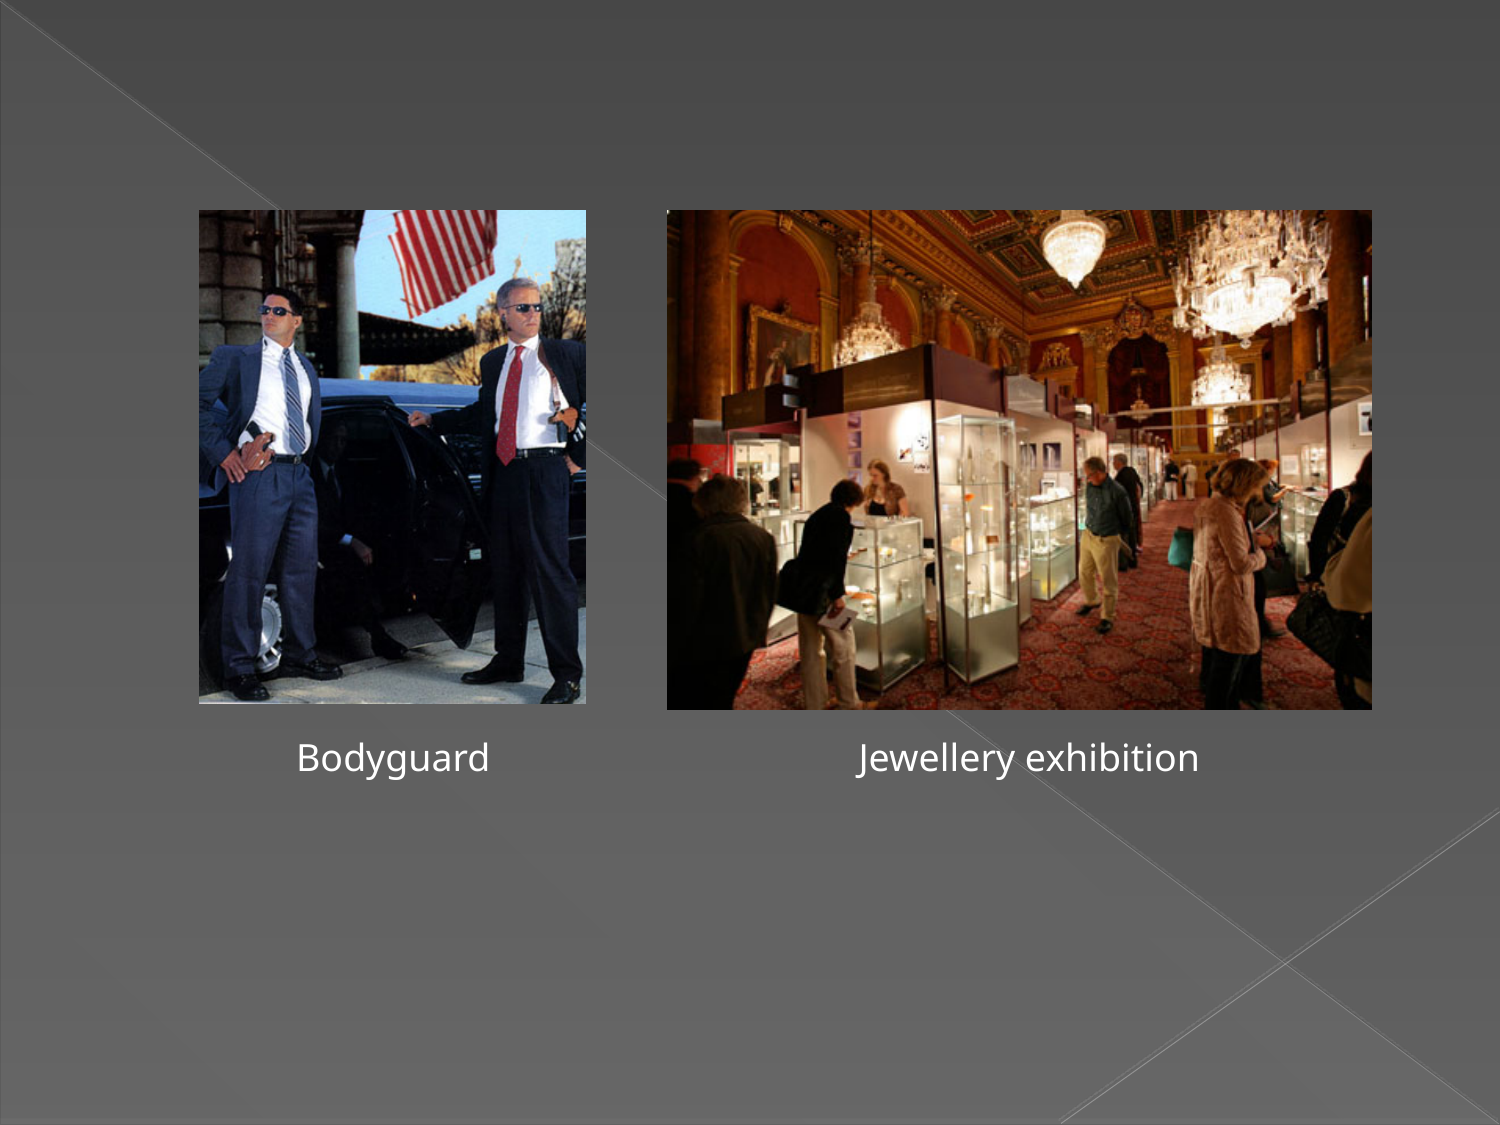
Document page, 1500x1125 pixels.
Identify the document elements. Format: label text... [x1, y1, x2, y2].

picture [199, 210, 586, 704]
text_box Jewellery exhibition [843, 726, 1254, 787]
picture [667, 210, 1372, 710]
text_box Bodyguard [281, 726, 516, 787]
